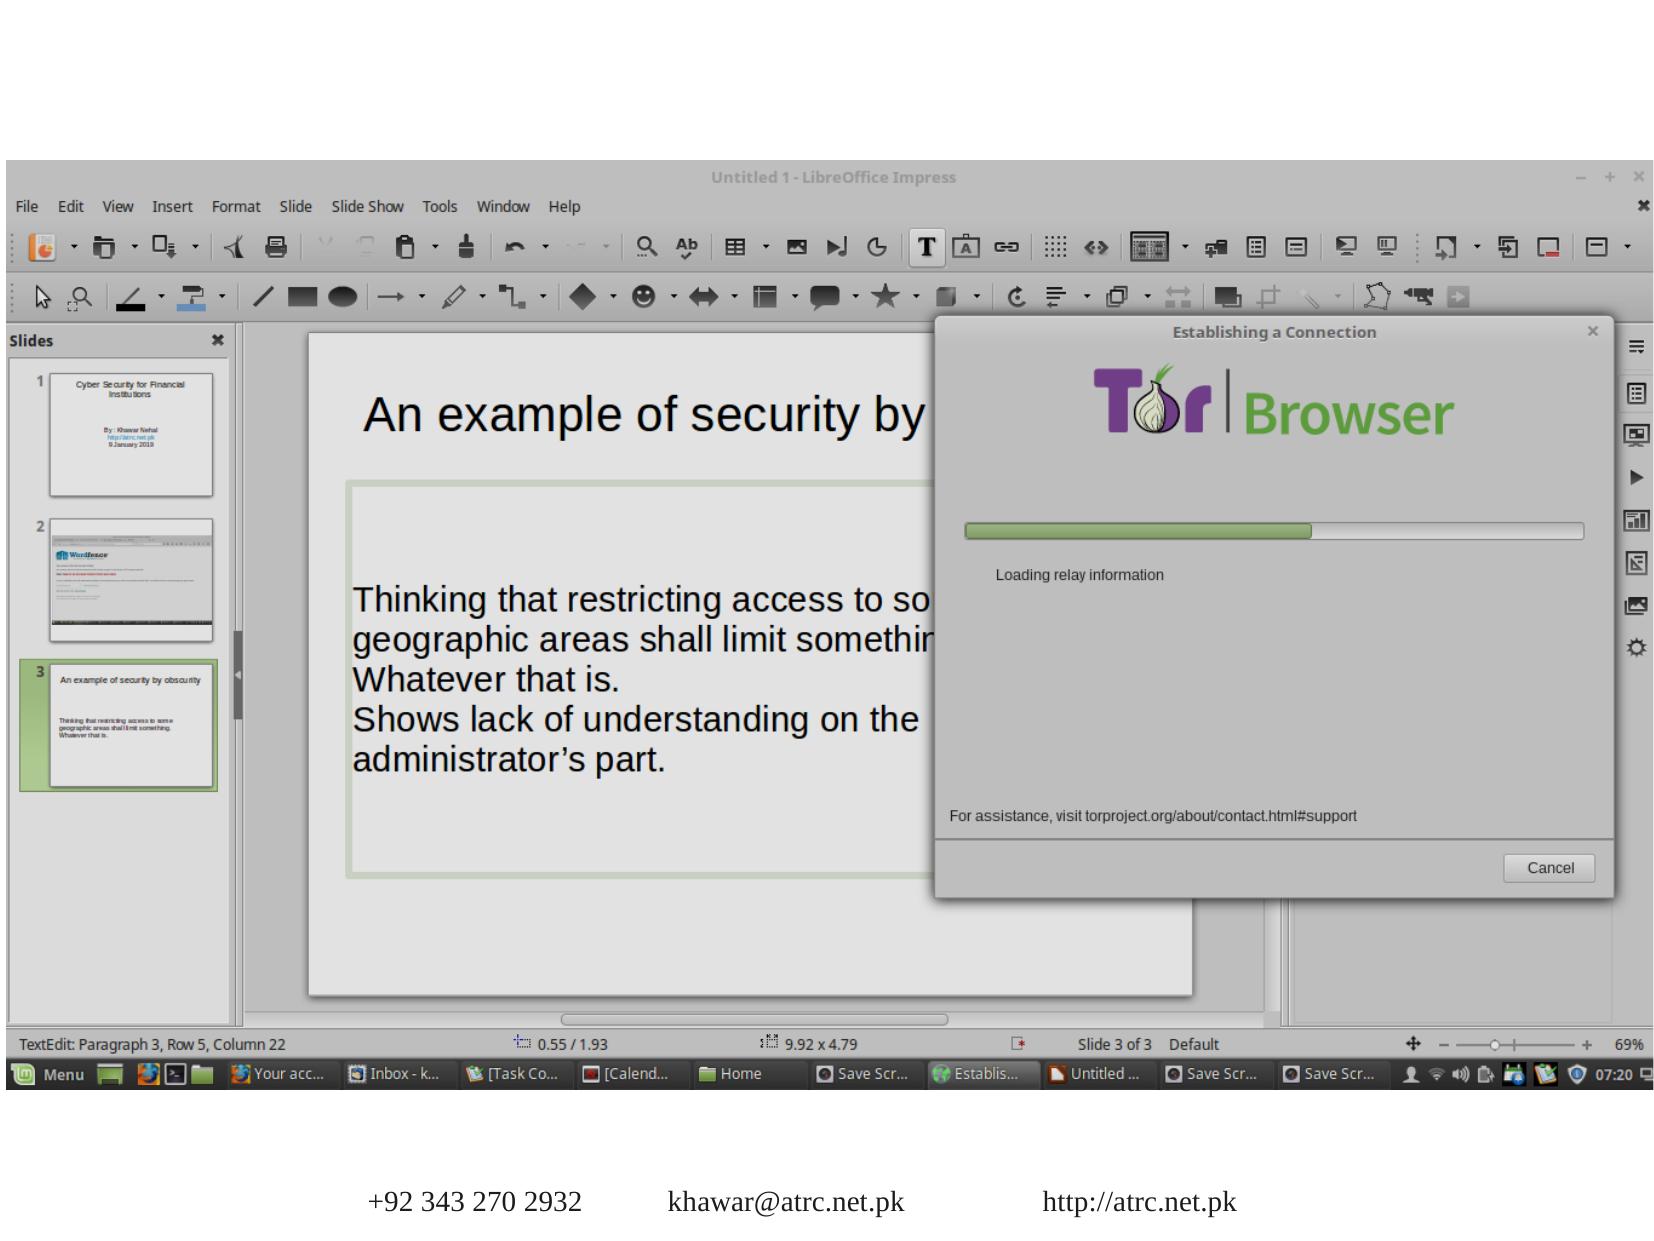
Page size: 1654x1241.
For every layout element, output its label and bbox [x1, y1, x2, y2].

picture [6, 160, 1654, 1090]
